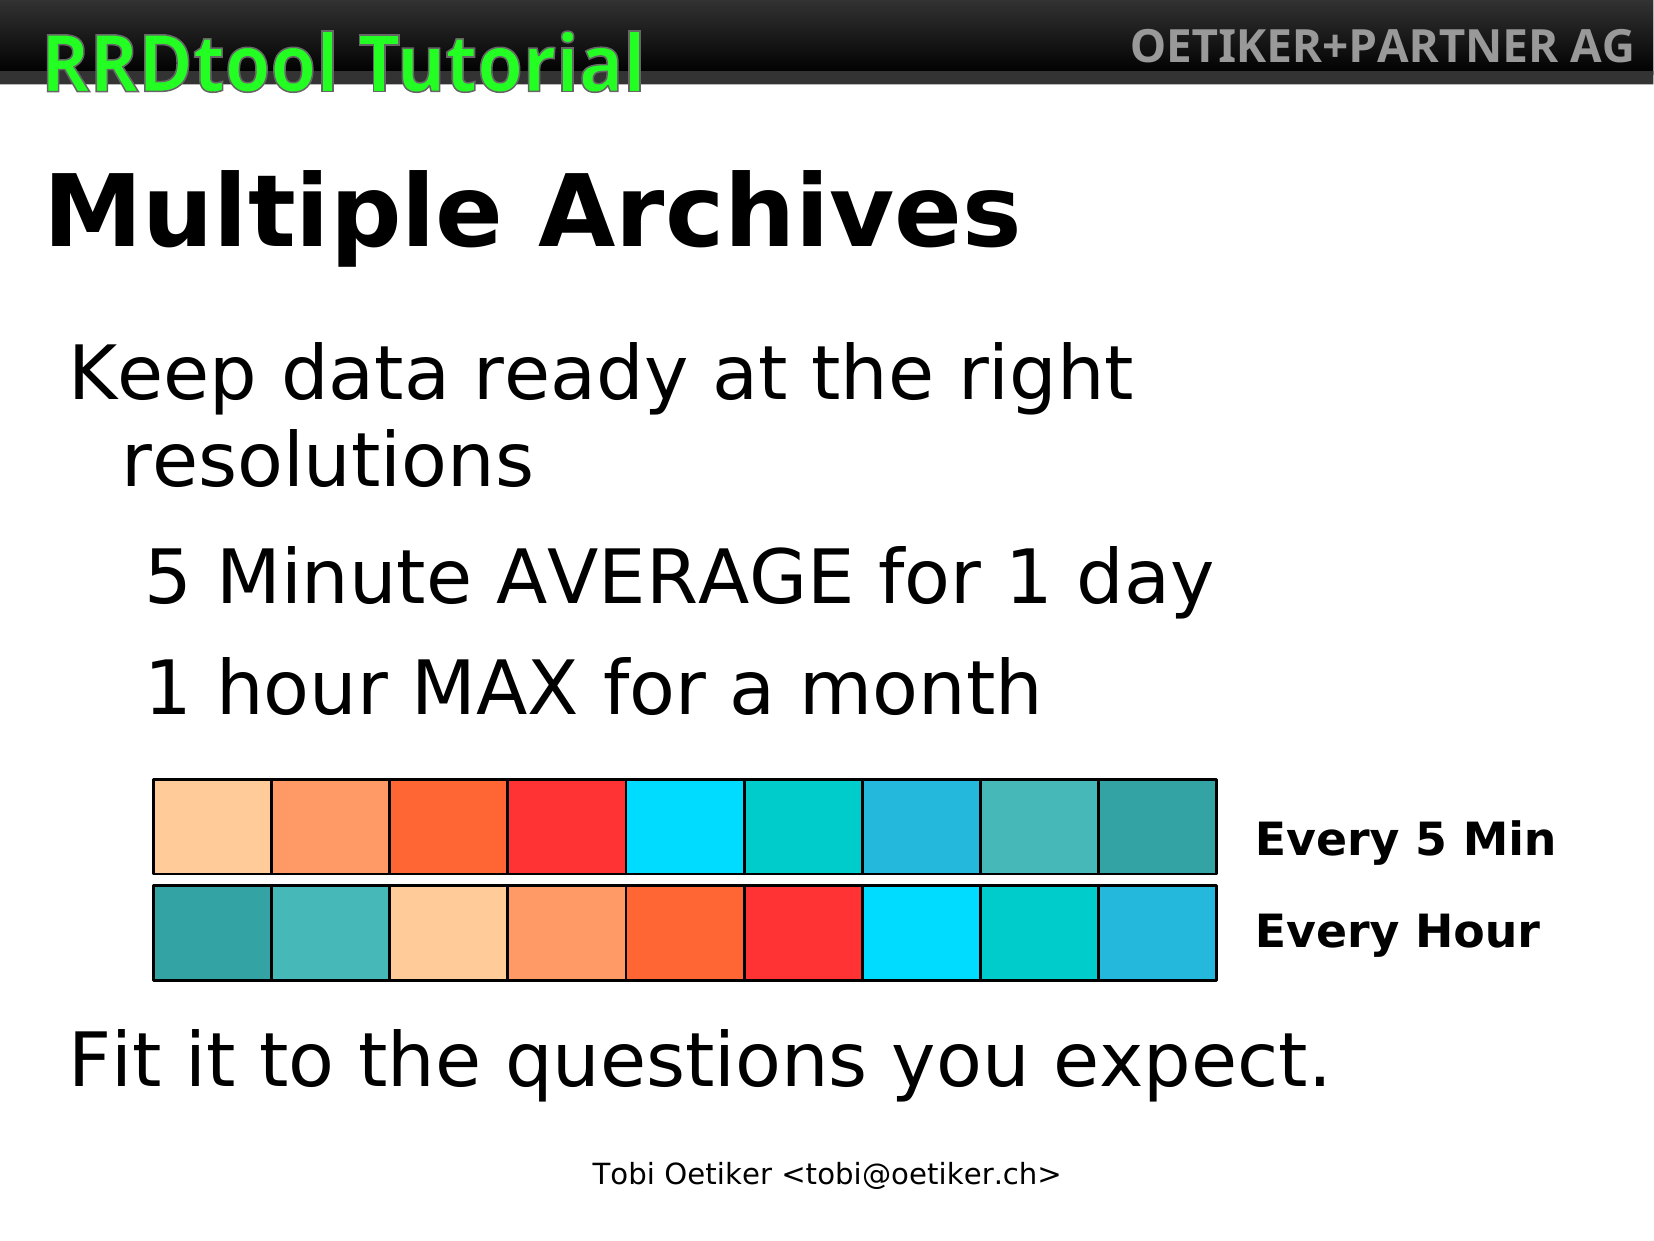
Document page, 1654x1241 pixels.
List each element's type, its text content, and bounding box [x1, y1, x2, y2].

text_box Every Hour [1240, 897, 1549, 966]
title Multiple Archives [43, 137, 1582, 287]
text_box Every 5 Min [1240, 805, 1566, 875]
text_box [153, 779, 1217, 875]
list Keep data ready at the right resolutions 5 Minute AVERAGE for 1 day 1 hour MAX for a month Fit it to the questions you expect. [50, 329, 1571, 1105]
text_box [153, 885, 1217, 981]
